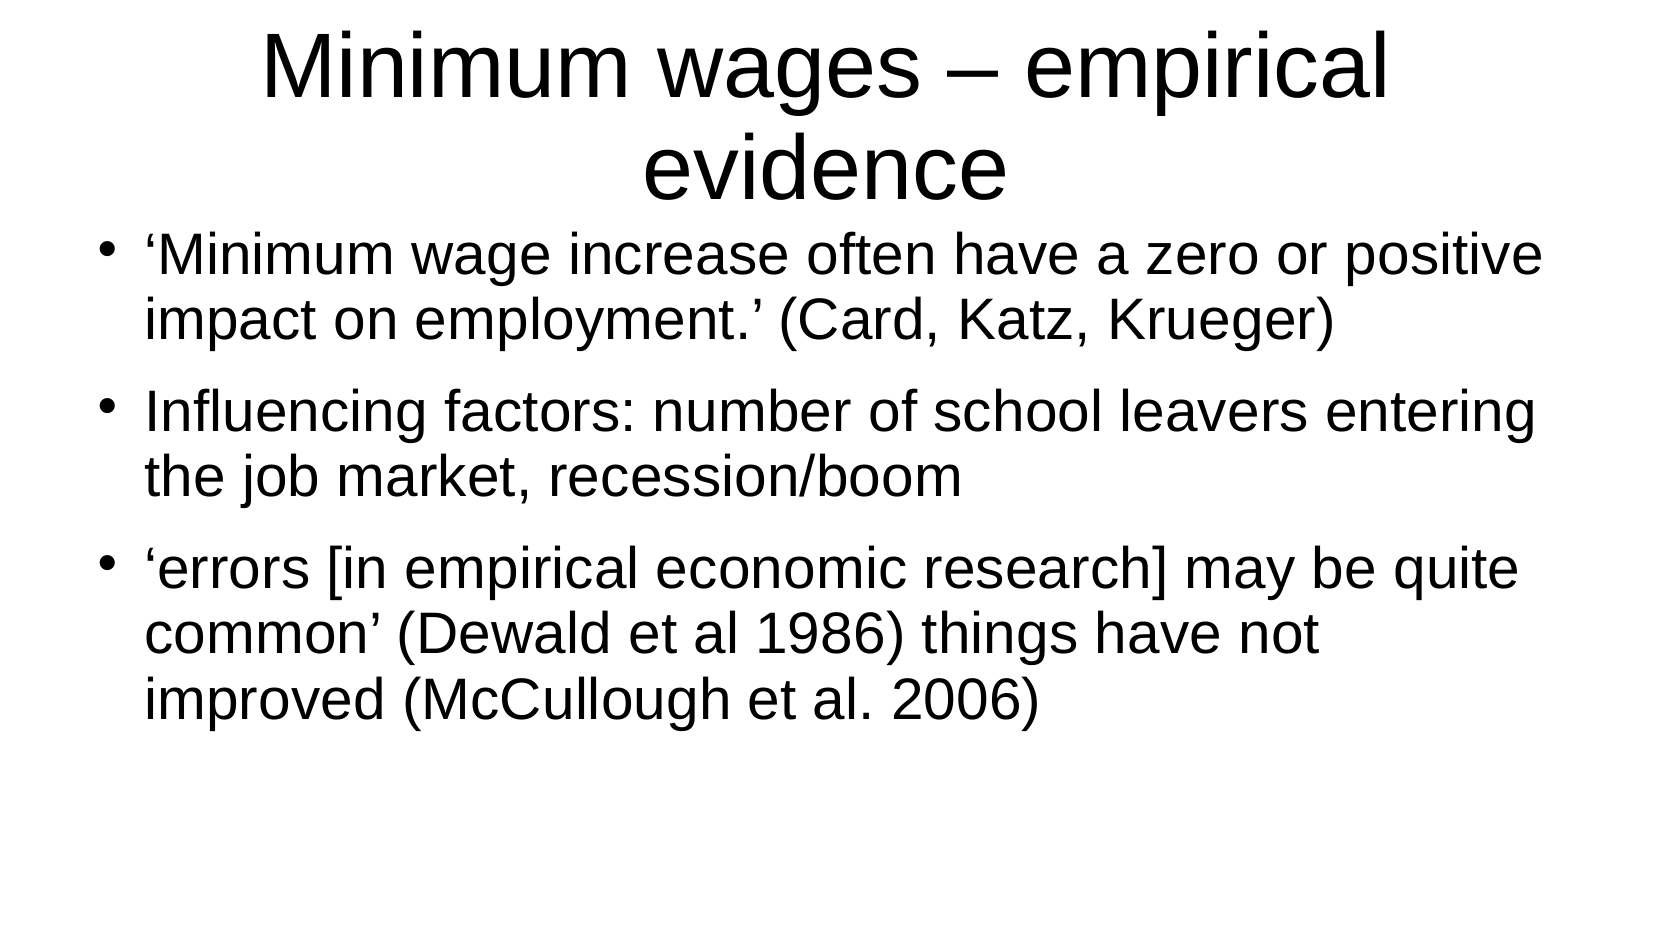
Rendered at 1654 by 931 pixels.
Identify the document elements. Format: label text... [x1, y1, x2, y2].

title Minimum wages – empirical evidence [82, 37, 1571, 193]
list ‘Minimum wage increase often have a zero or positive impact on employment.’ (Card, Katz, Krueger) Influencing factors: number of school leavers entering the job market, recession/boom ‘errors [in empirical economic research] may be quite common’ (Dewald et al 1986) things have not improved (McCullough et al. 2006) [82, 217, 1571, 758]
